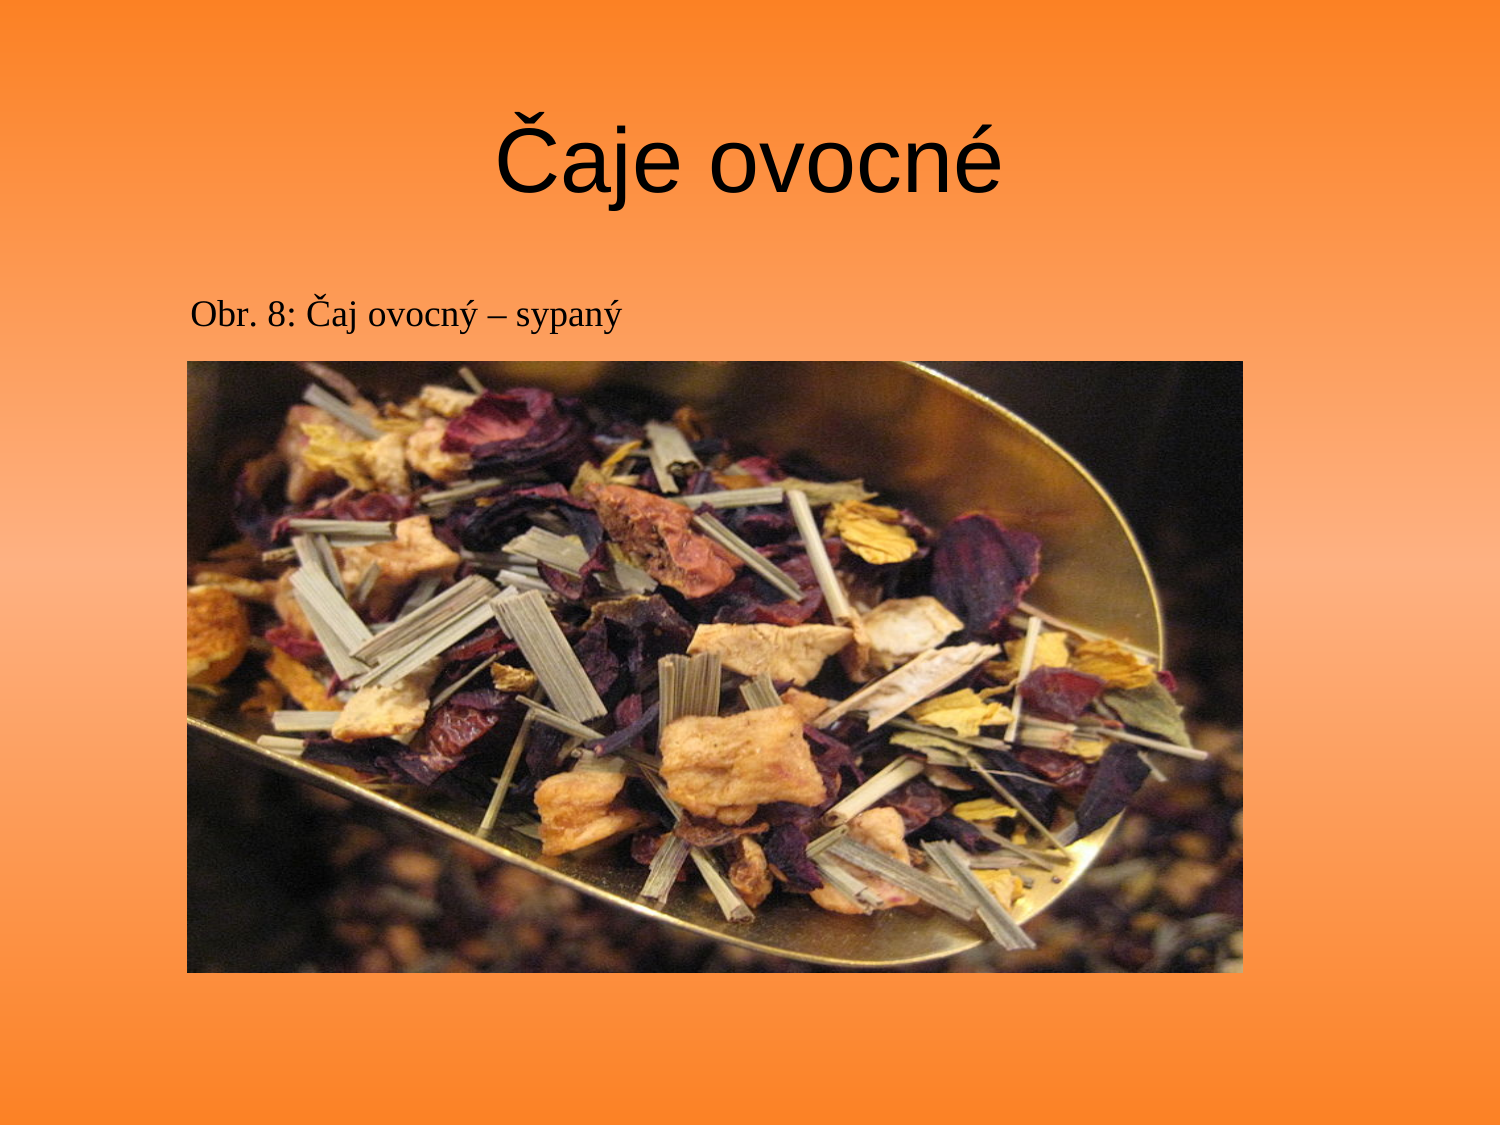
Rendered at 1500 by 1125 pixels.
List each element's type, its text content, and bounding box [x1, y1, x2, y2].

text_box Obr. 8: Čaj ovocný – sypaný [175, 281, 762, 342]
title Čaje ovocné [112, 90, 1388, 222]
text_box [187, 361, 1243, 973]
